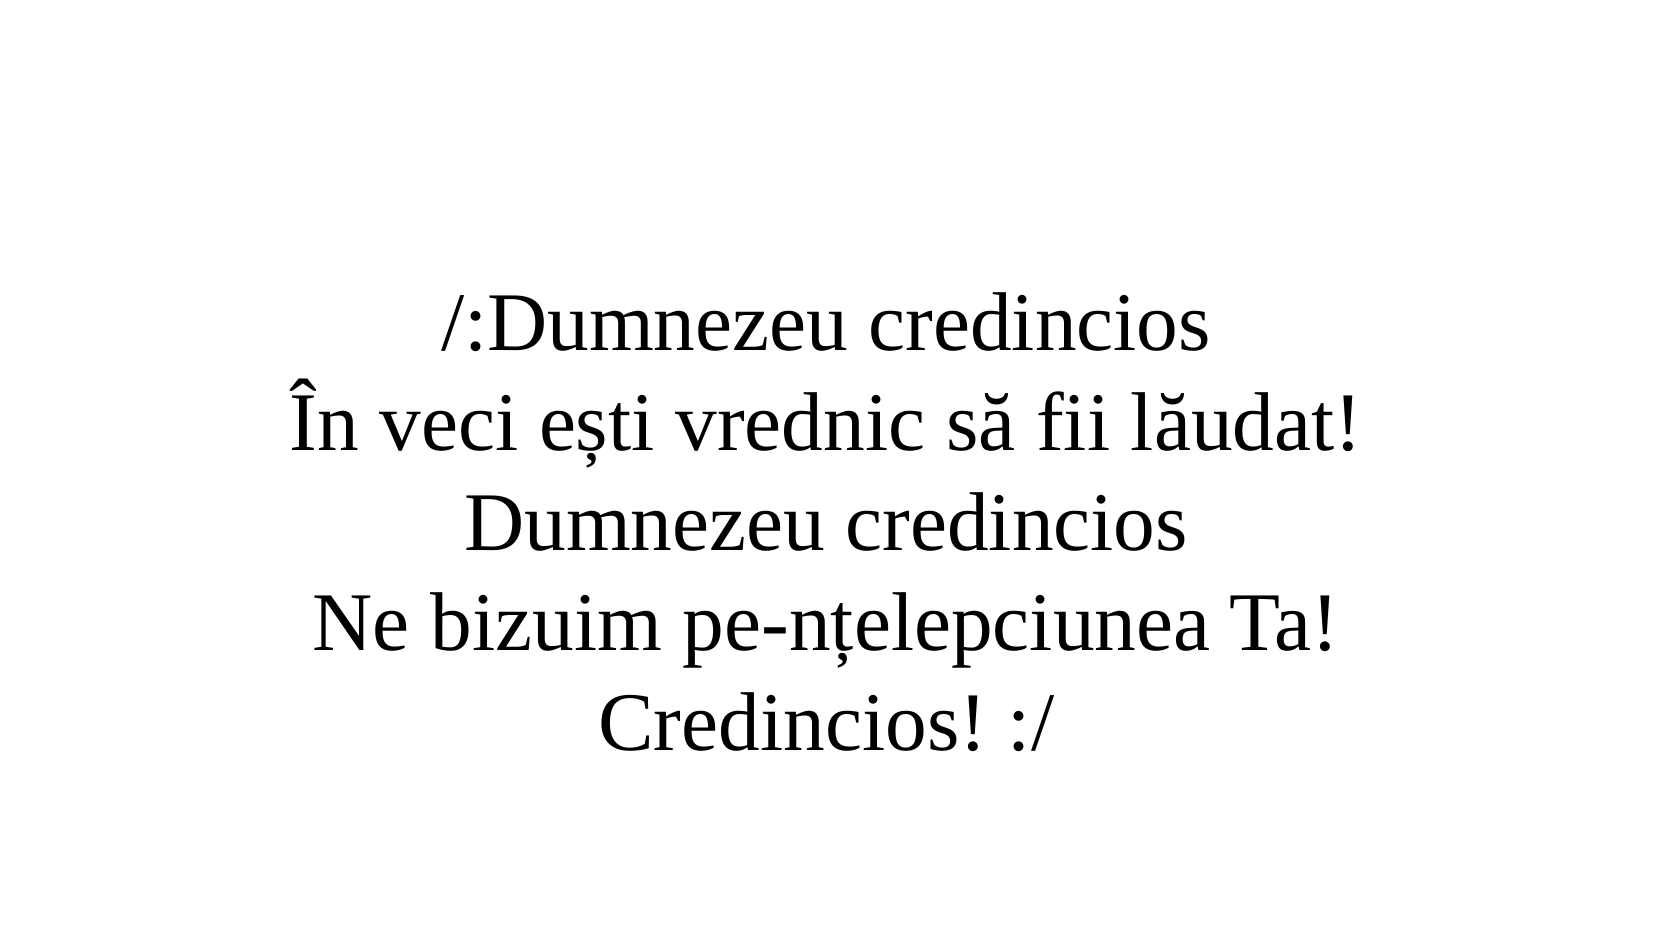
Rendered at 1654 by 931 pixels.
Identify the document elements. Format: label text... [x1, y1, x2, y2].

subtitle /:Dumnezeu credincios În veci ești vrednic să fii lăudat! Dumnezeu credincios Ne bizuim pe-nțelepciunea Ta! Credincios! :/ [0, 259, 1654, 680]
